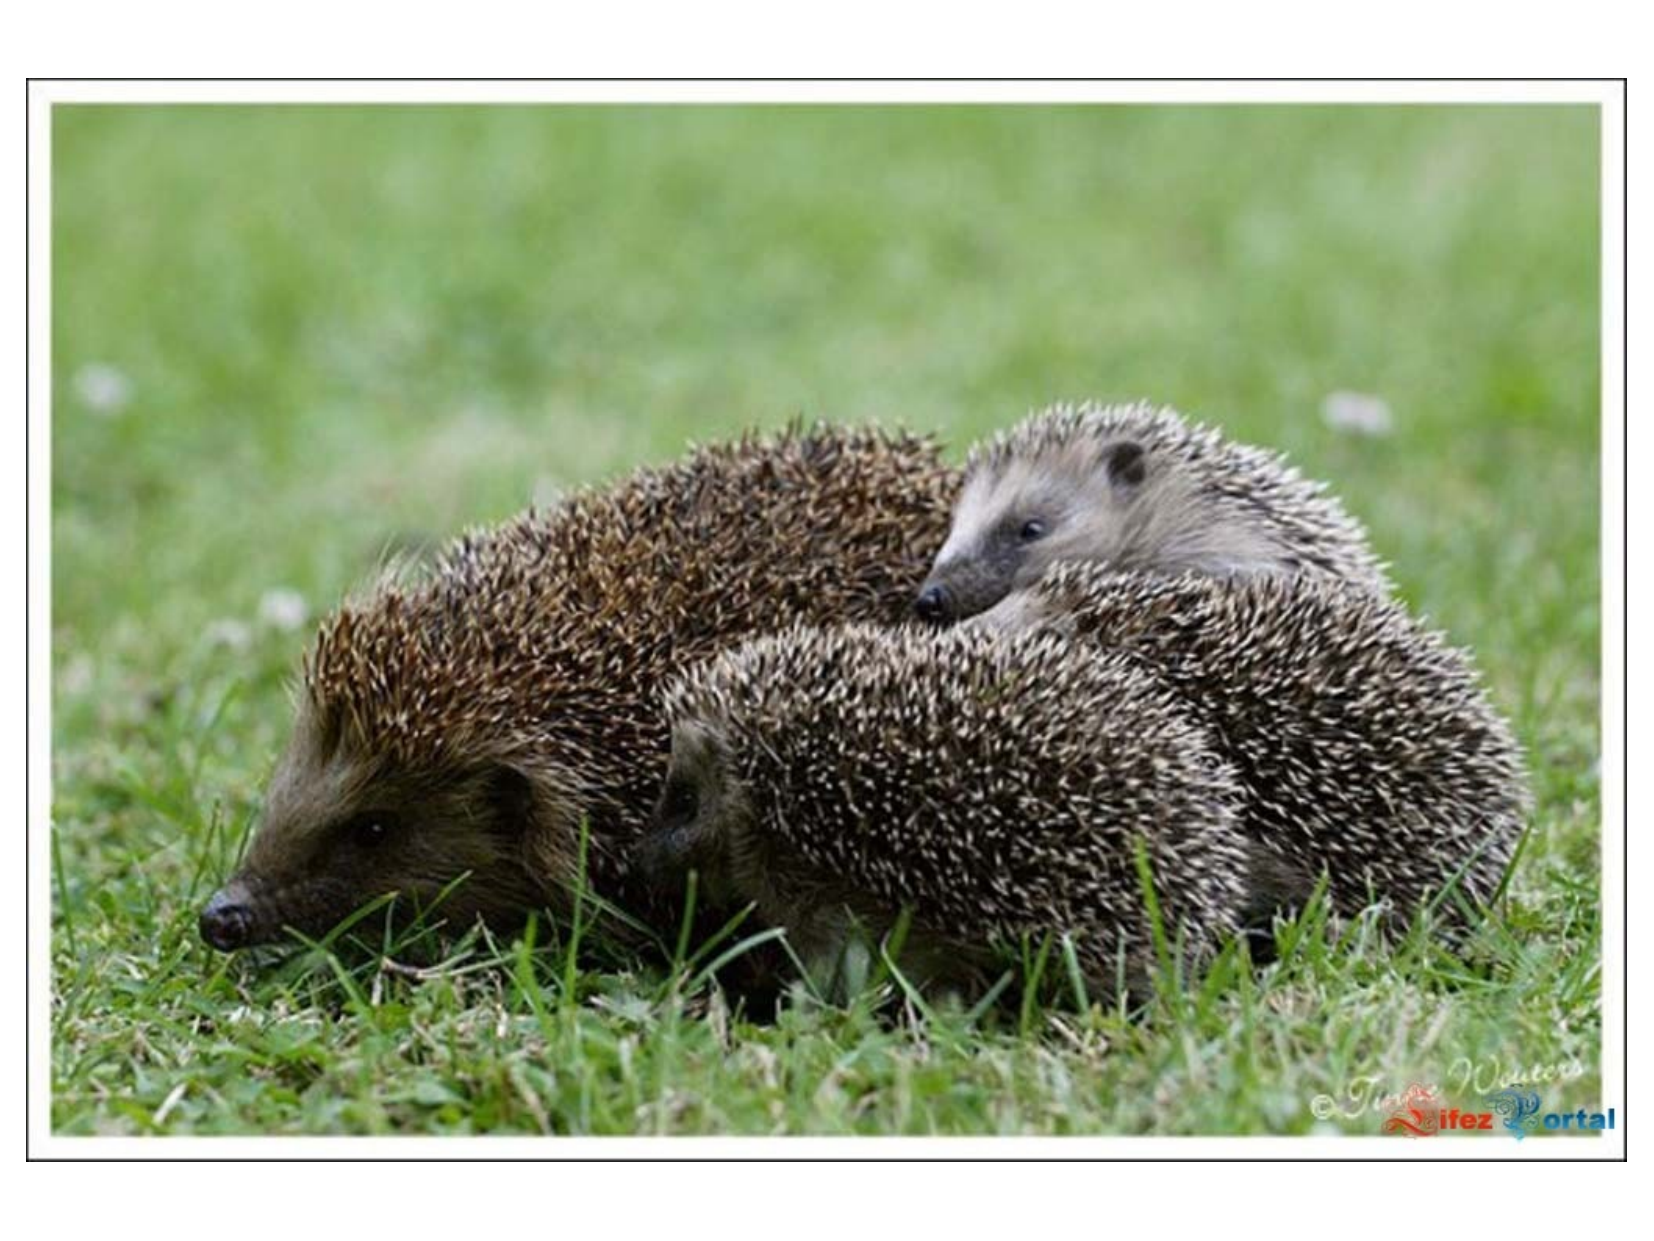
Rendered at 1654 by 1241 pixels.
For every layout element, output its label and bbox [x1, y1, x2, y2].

picture [26, 78, 1627, 1162]
